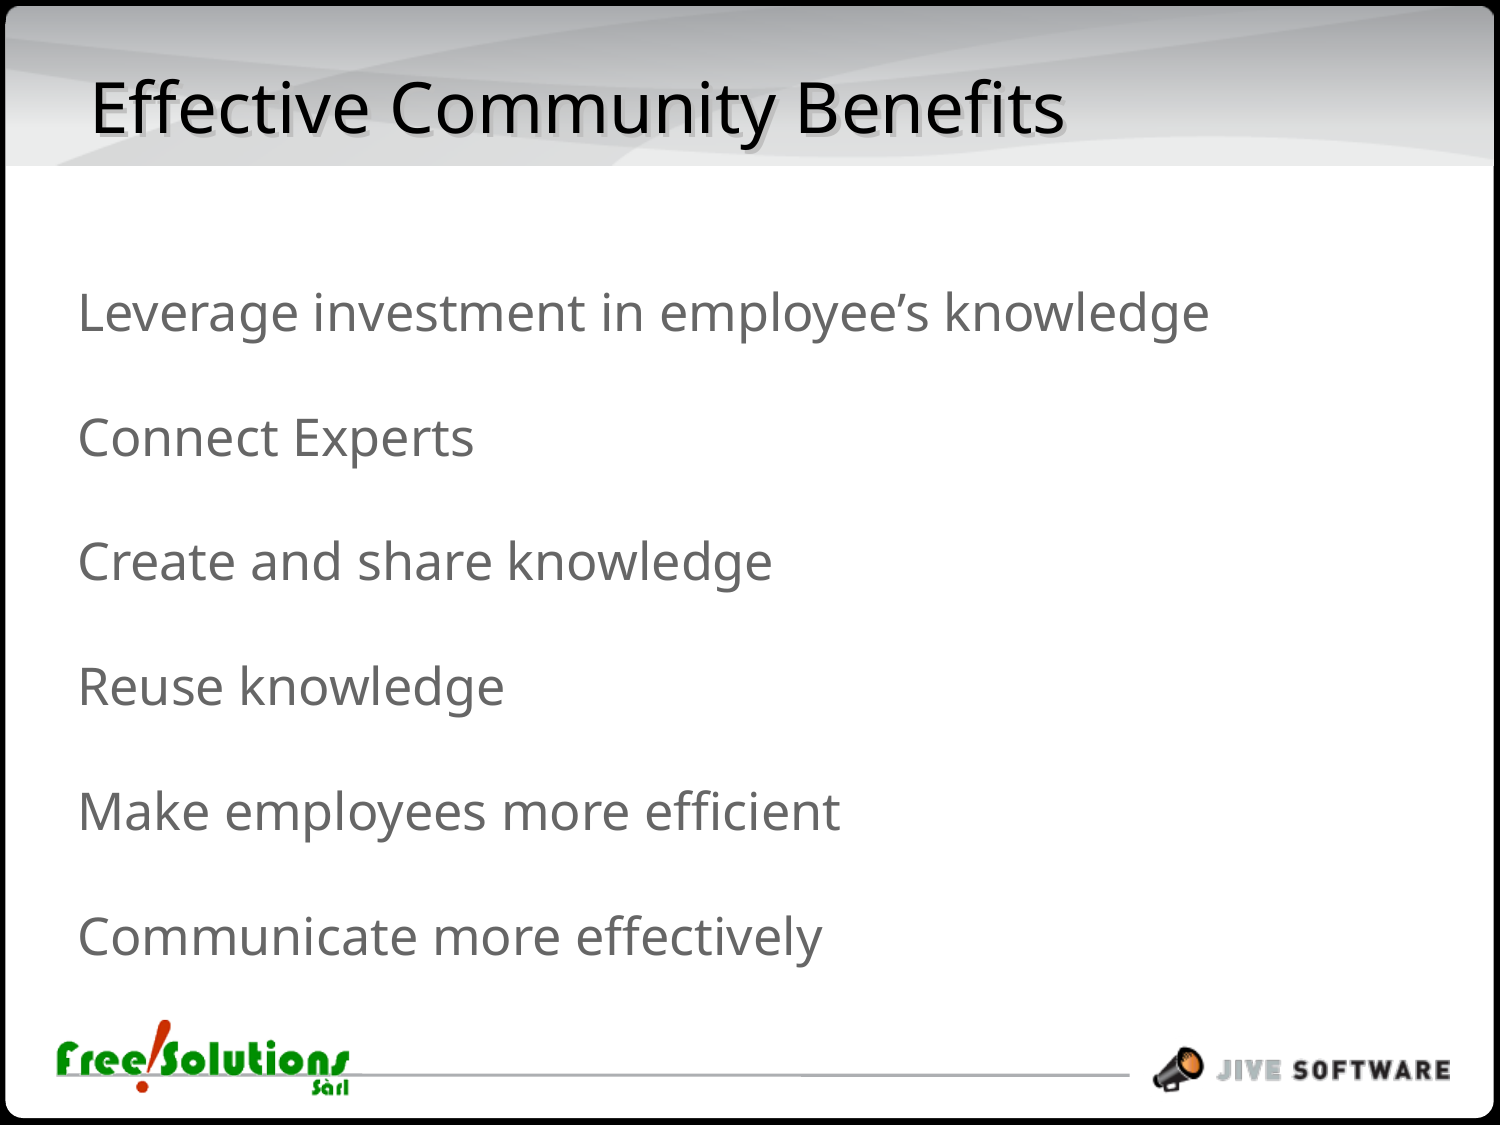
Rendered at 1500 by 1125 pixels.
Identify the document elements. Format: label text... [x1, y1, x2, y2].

picture [55, 1017, 351, 1099]
picture [1142, 1035, 1450, 1105]
title Effective Community Benefits [75, 49, 1446, 163]
picture [6, 6, 1494, 166]
list Leverage investment in employee’s knowledge Connect Experts Create and share knowledge Reuse knowledge Make employees more efficient Communicate more effectively [62, 227, 1413, 1009]
